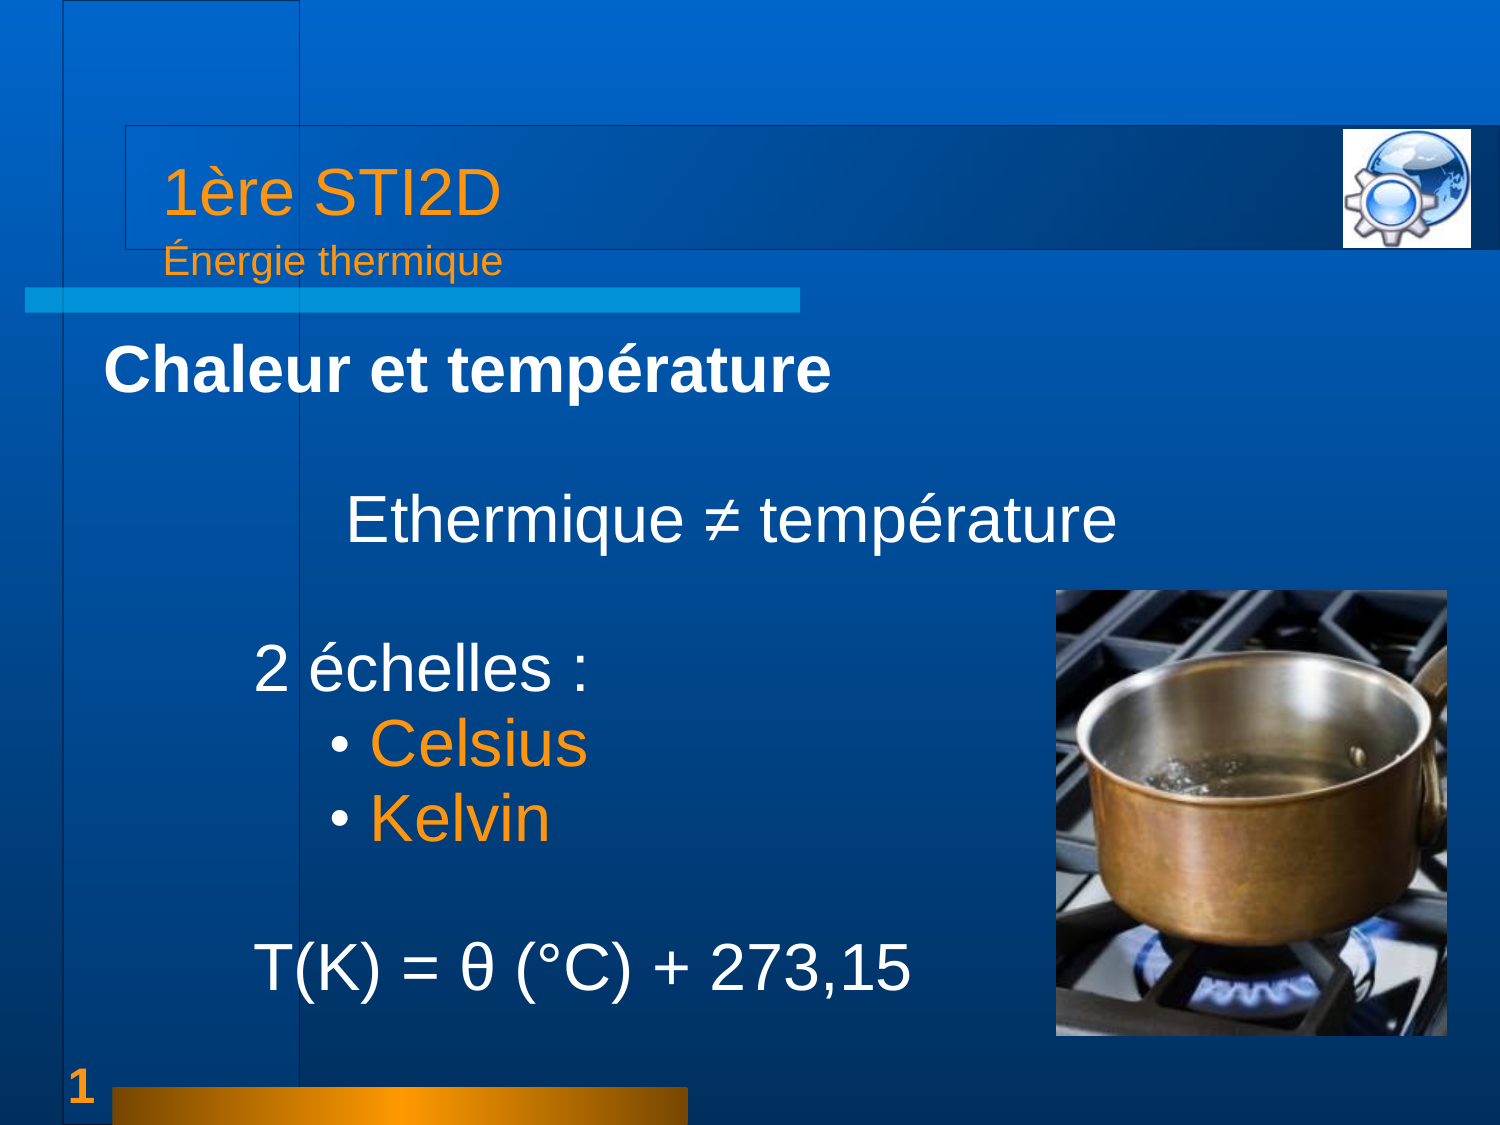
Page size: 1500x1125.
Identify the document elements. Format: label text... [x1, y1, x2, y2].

picture [1056, 590, 1447, 1036]
picture [1343, 129, 1471, 248]
text_box Chaleur et température Ethermique ≠ température 2 échelles : Celsius Kelvin T(K) = θ (°C) + 273,15 [88, 324, 1376, 1088]
